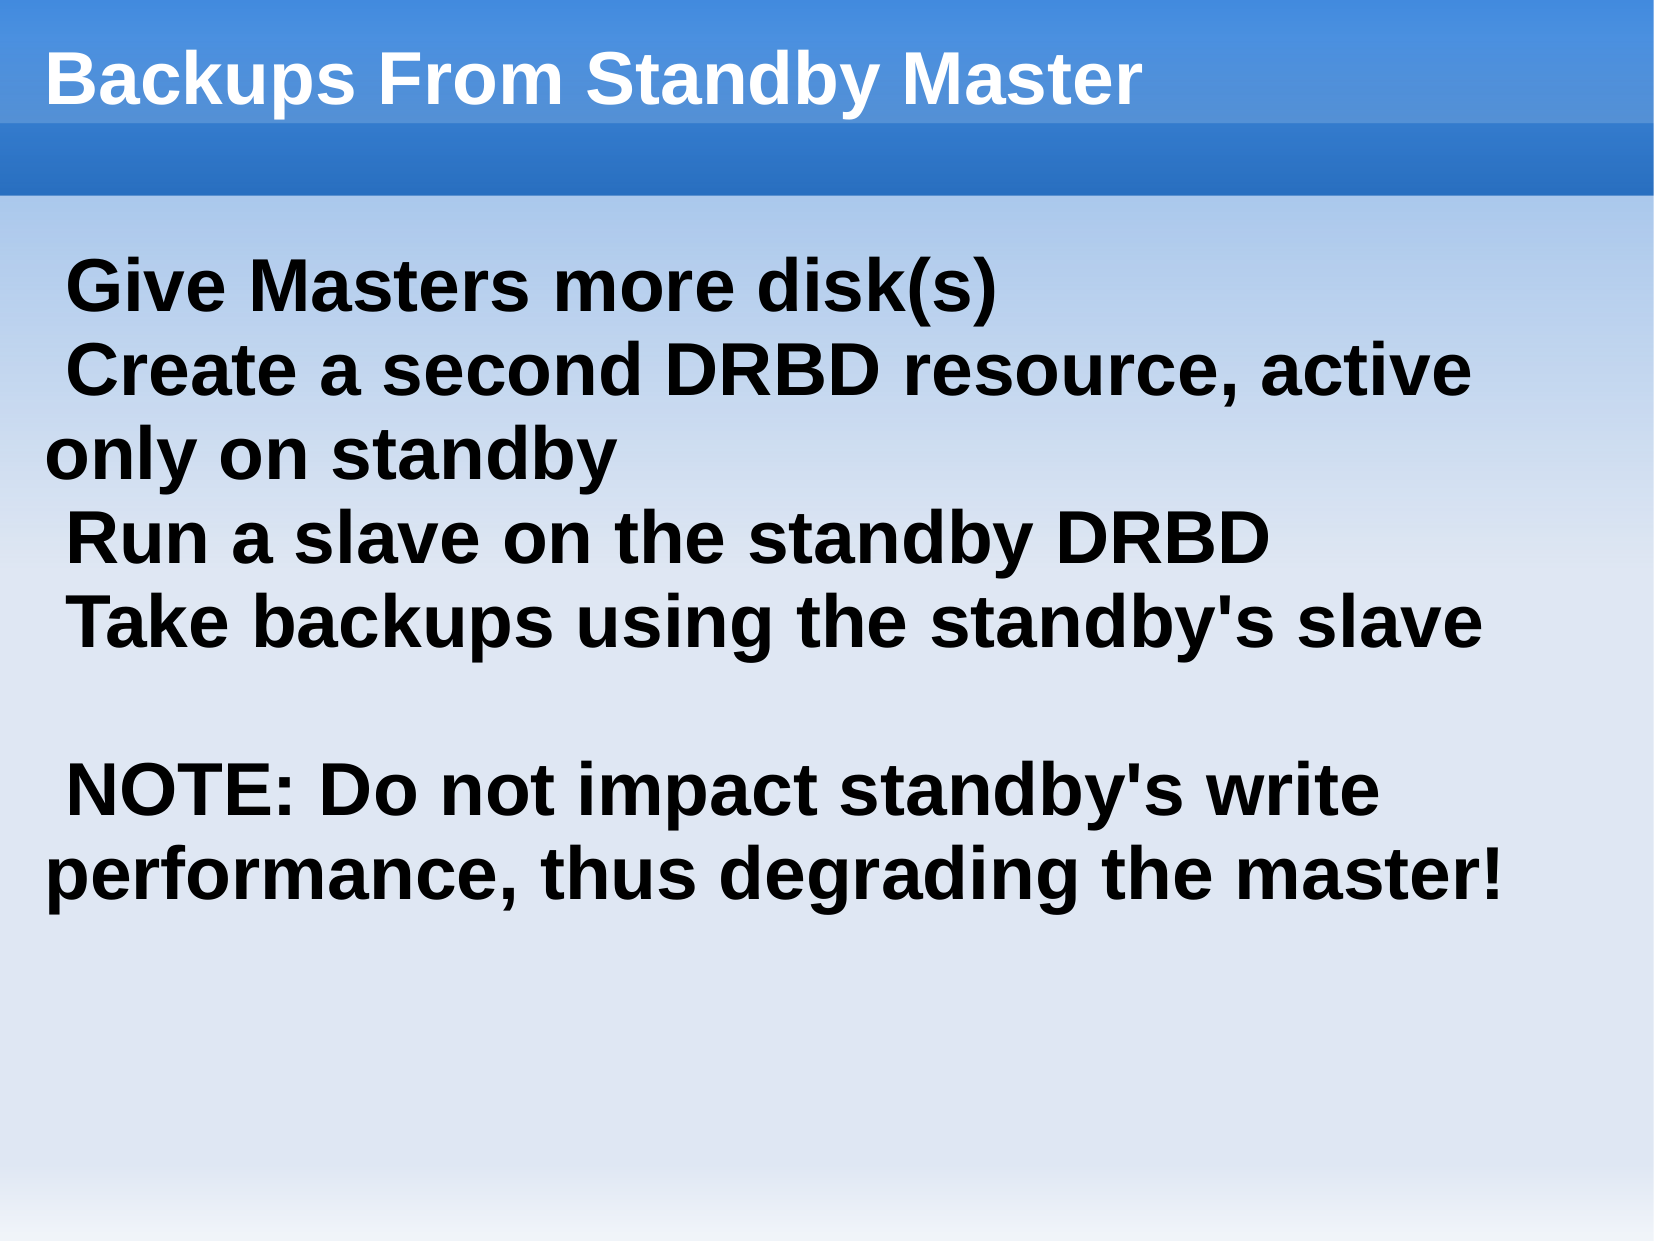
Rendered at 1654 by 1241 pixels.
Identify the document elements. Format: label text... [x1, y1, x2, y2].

picture [0, 0, 1654, 1241]
text_box Backups From Standby Master [29, 29, 1625, 158]
text_box [570, 235, 1654, 320]
text_box Give Masters more disk(s) Create a second DRBD resource, active only on standby Run a slave on the standby DRBD Take backups using the standby's slave NOTE: Do not impact standby's write performance, thus degrading the master! [29, 236, 1625, 1158]
